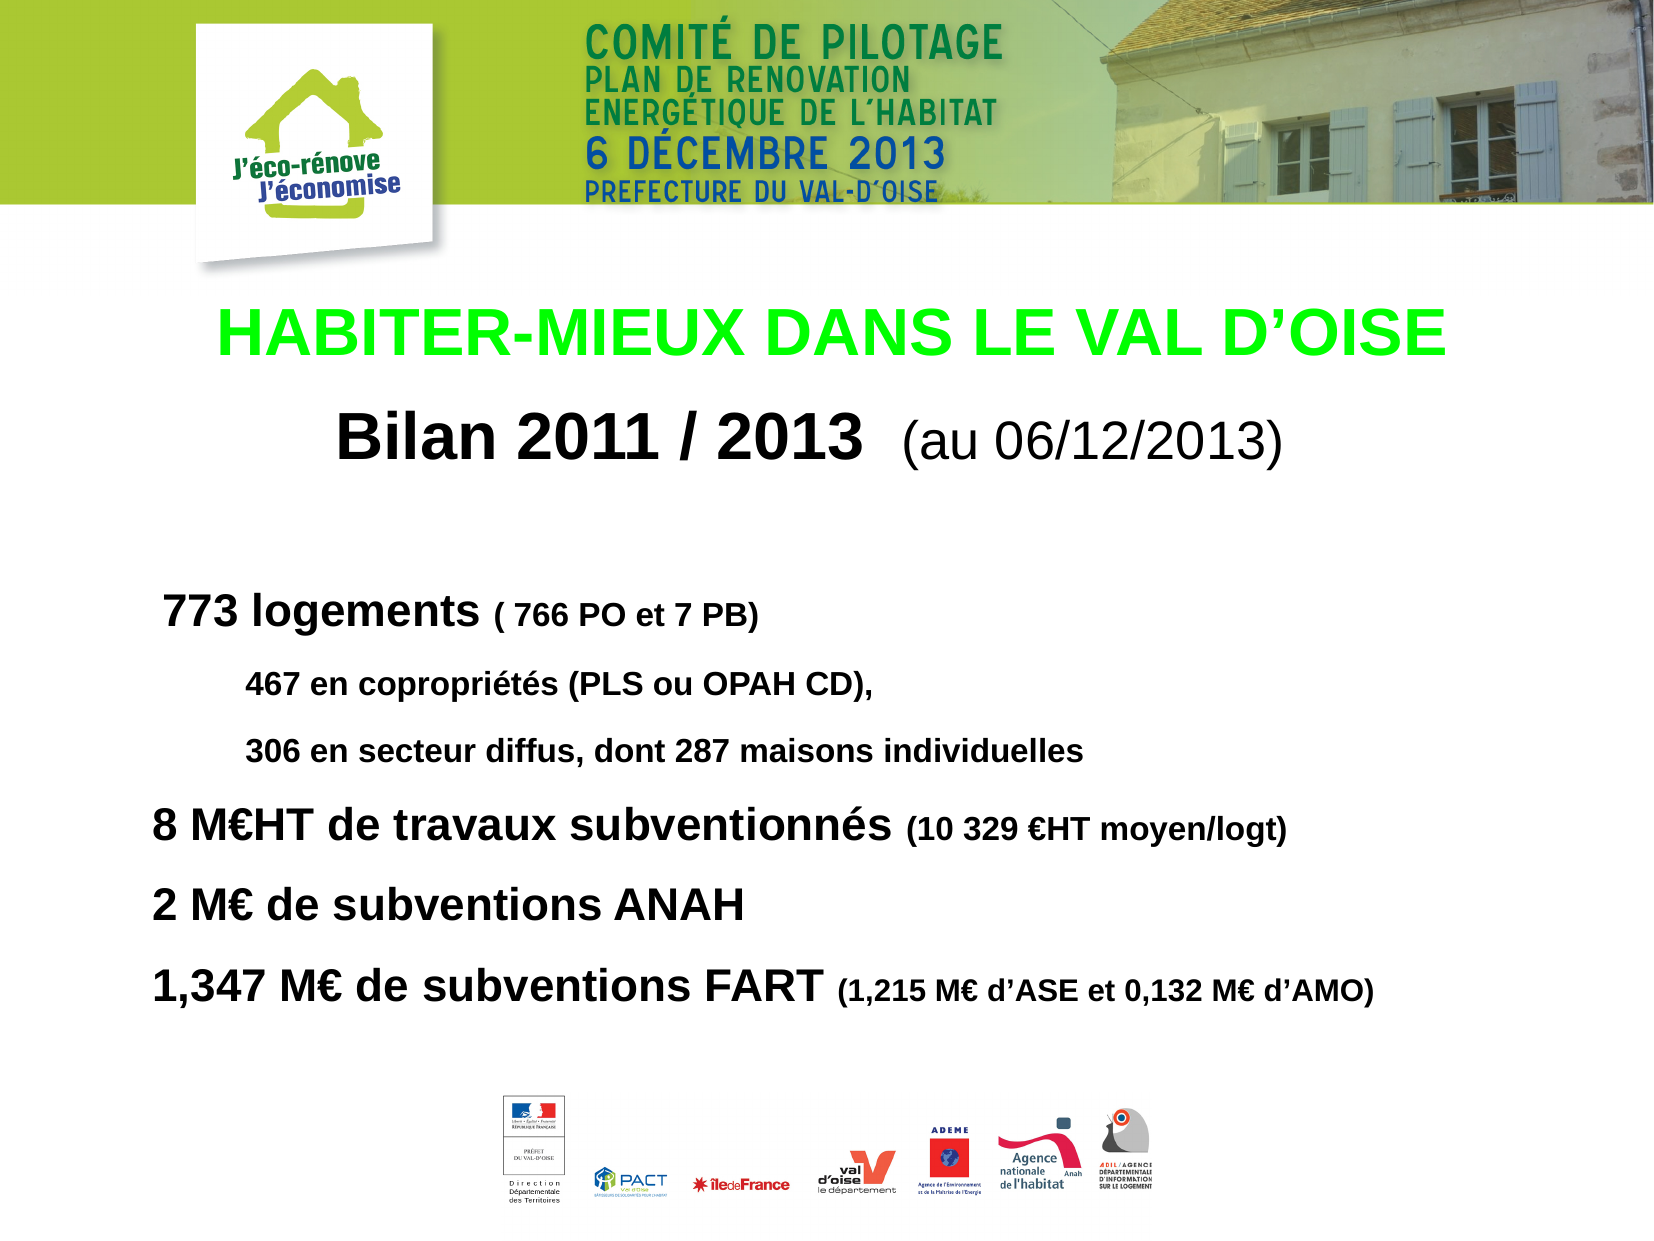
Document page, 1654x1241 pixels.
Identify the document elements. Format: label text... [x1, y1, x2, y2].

list HABITER-MIEUX DANS LE VAL D’OISE Bilan 2011 / 2013 (au 06/12/2013) 773 logements ( 766 PO et 7 PB) 467 en copropriétés (PLS ou OPAH CD), 306 en secteur diffus, dont 287 maisons individuelles 8 M€HT de travaux subventionnés (10 329 €HT moyen/logt) 2 M€ de subventions ANAH 1,347 M€ de subventions FART (1,215 M€ d’ASE et 0,132 M€ d’AMO) [88, 295, 1577, 1101]
